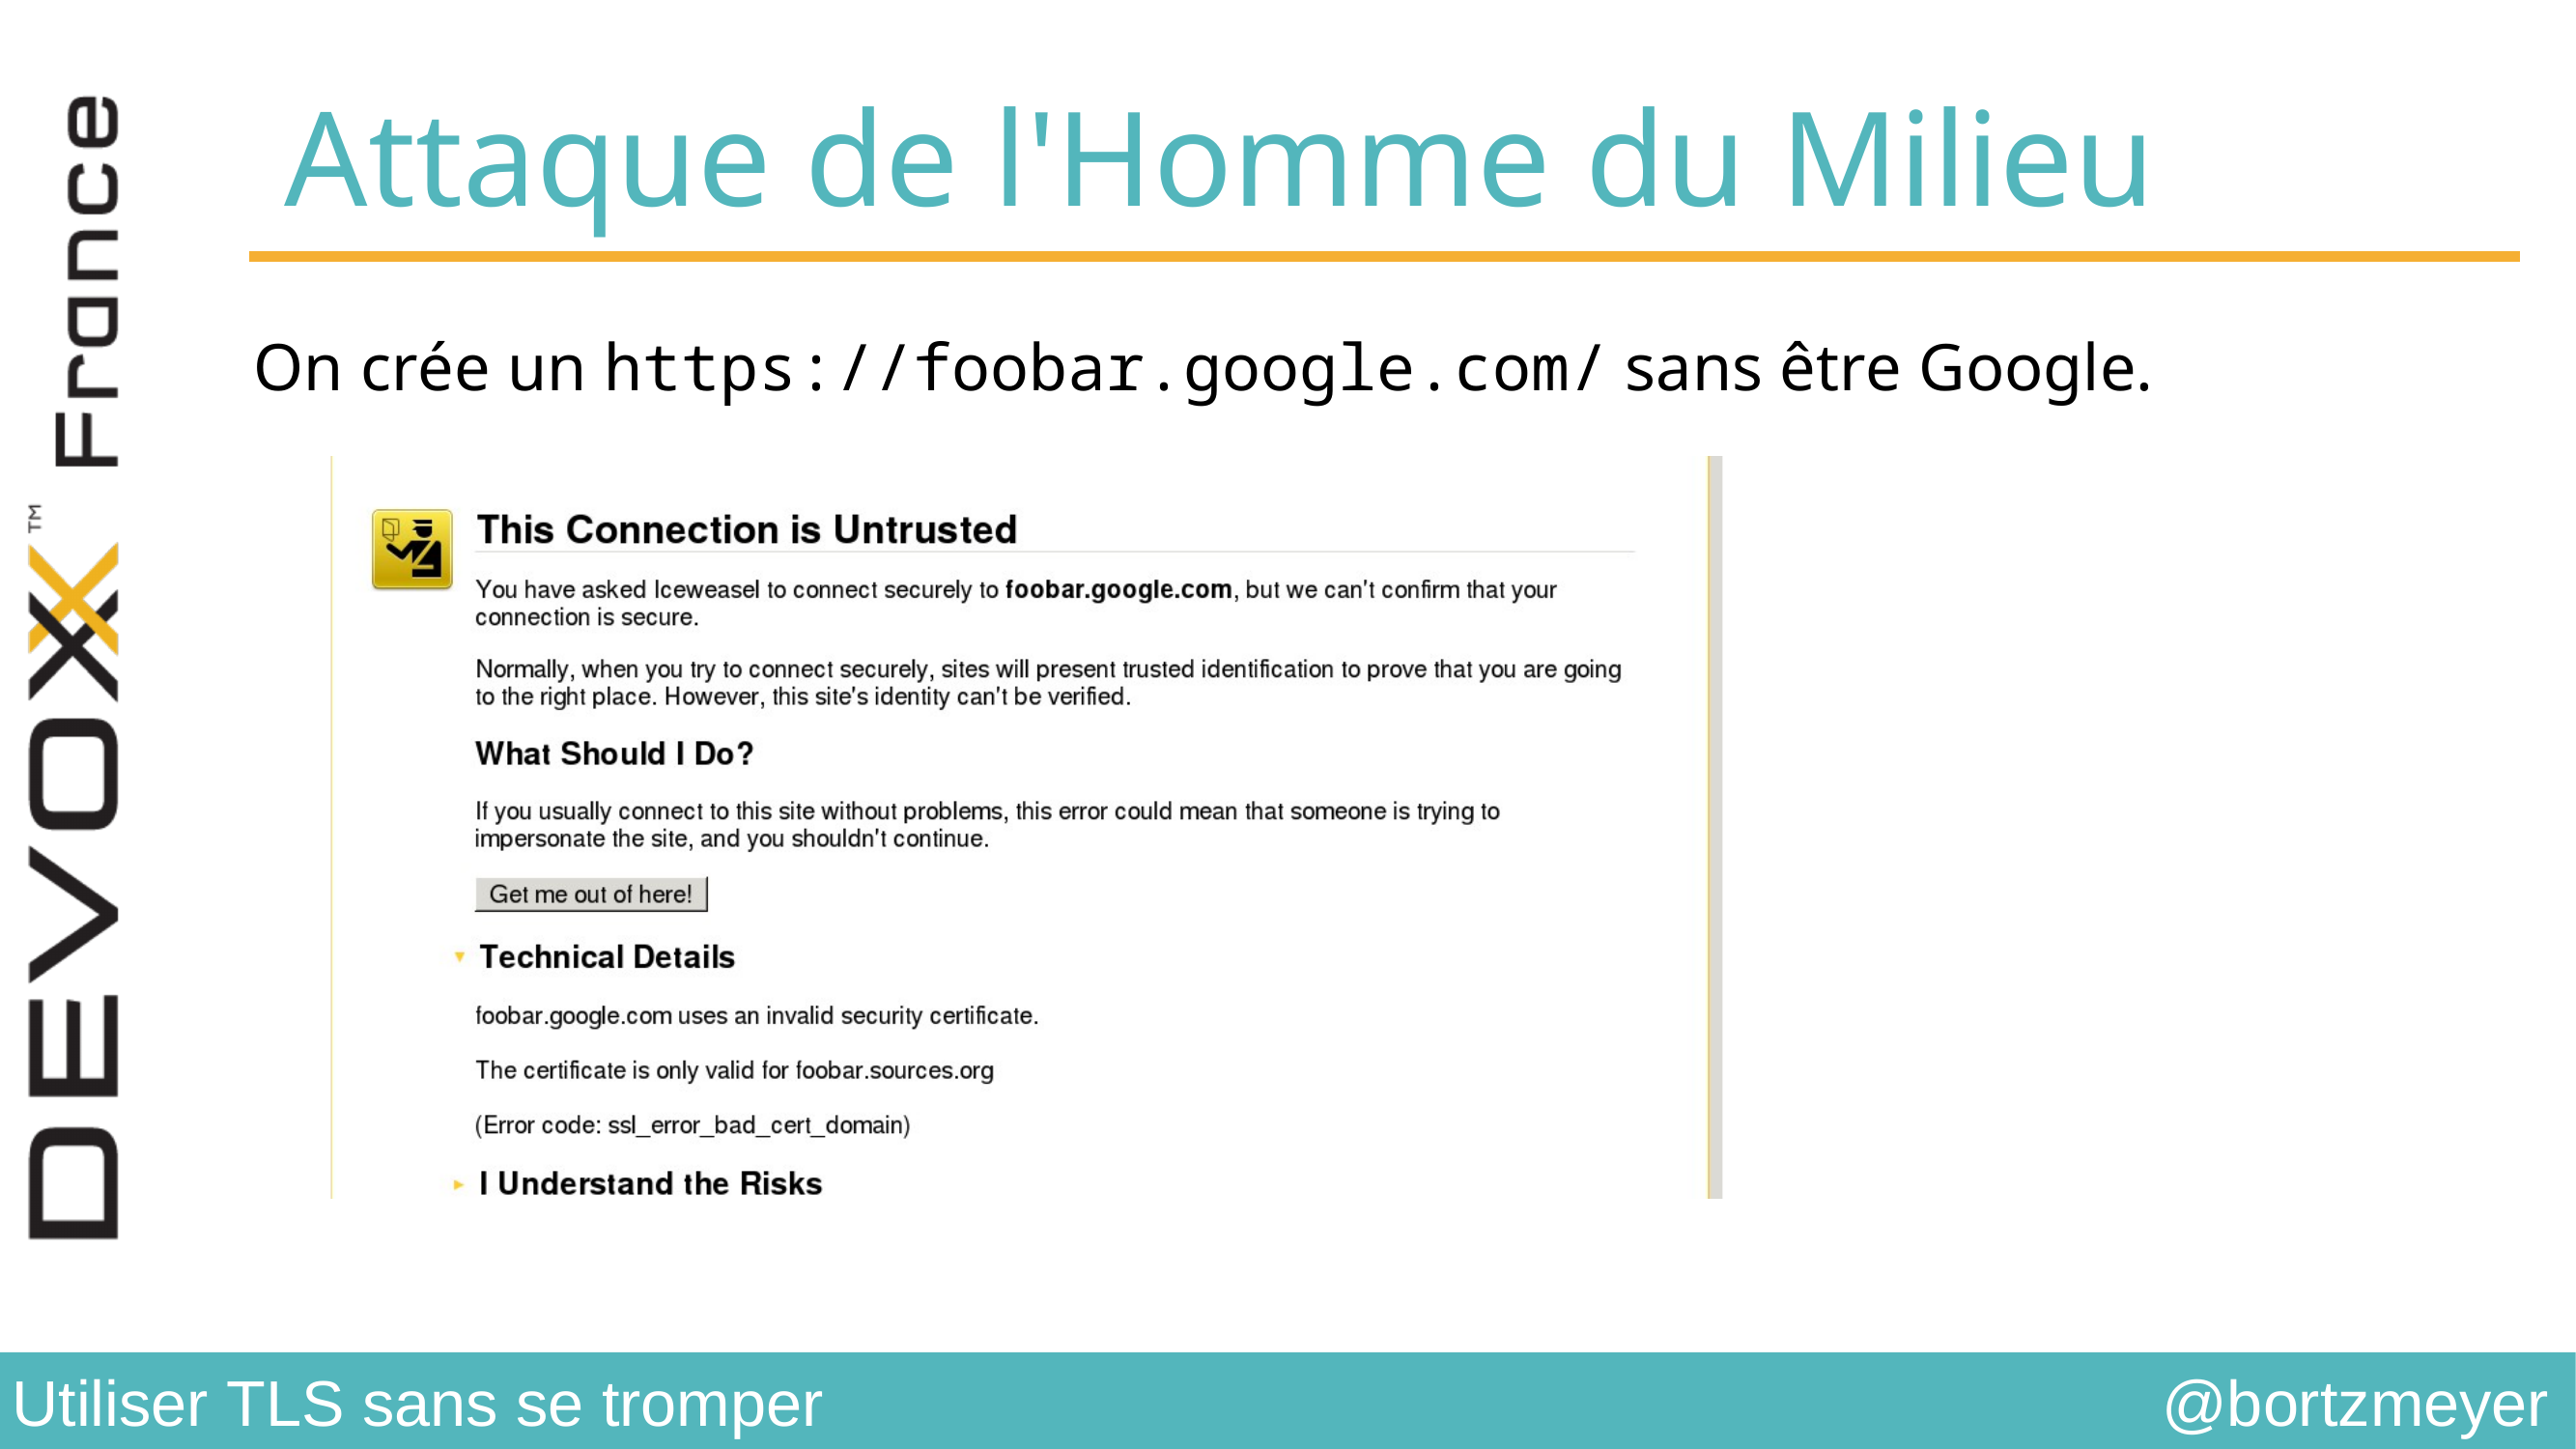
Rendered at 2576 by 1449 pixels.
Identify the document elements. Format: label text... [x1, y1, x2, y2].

text_box On crée un https://foobar.google.com/ sans être Google. [240, 319, 2243, 412]
text_box Attaque de l'Homme du Milieu [285, 68, 2396, 241]
picture [330, 456, 1723, 1199]
picture [0, 74, 141, 1270]
